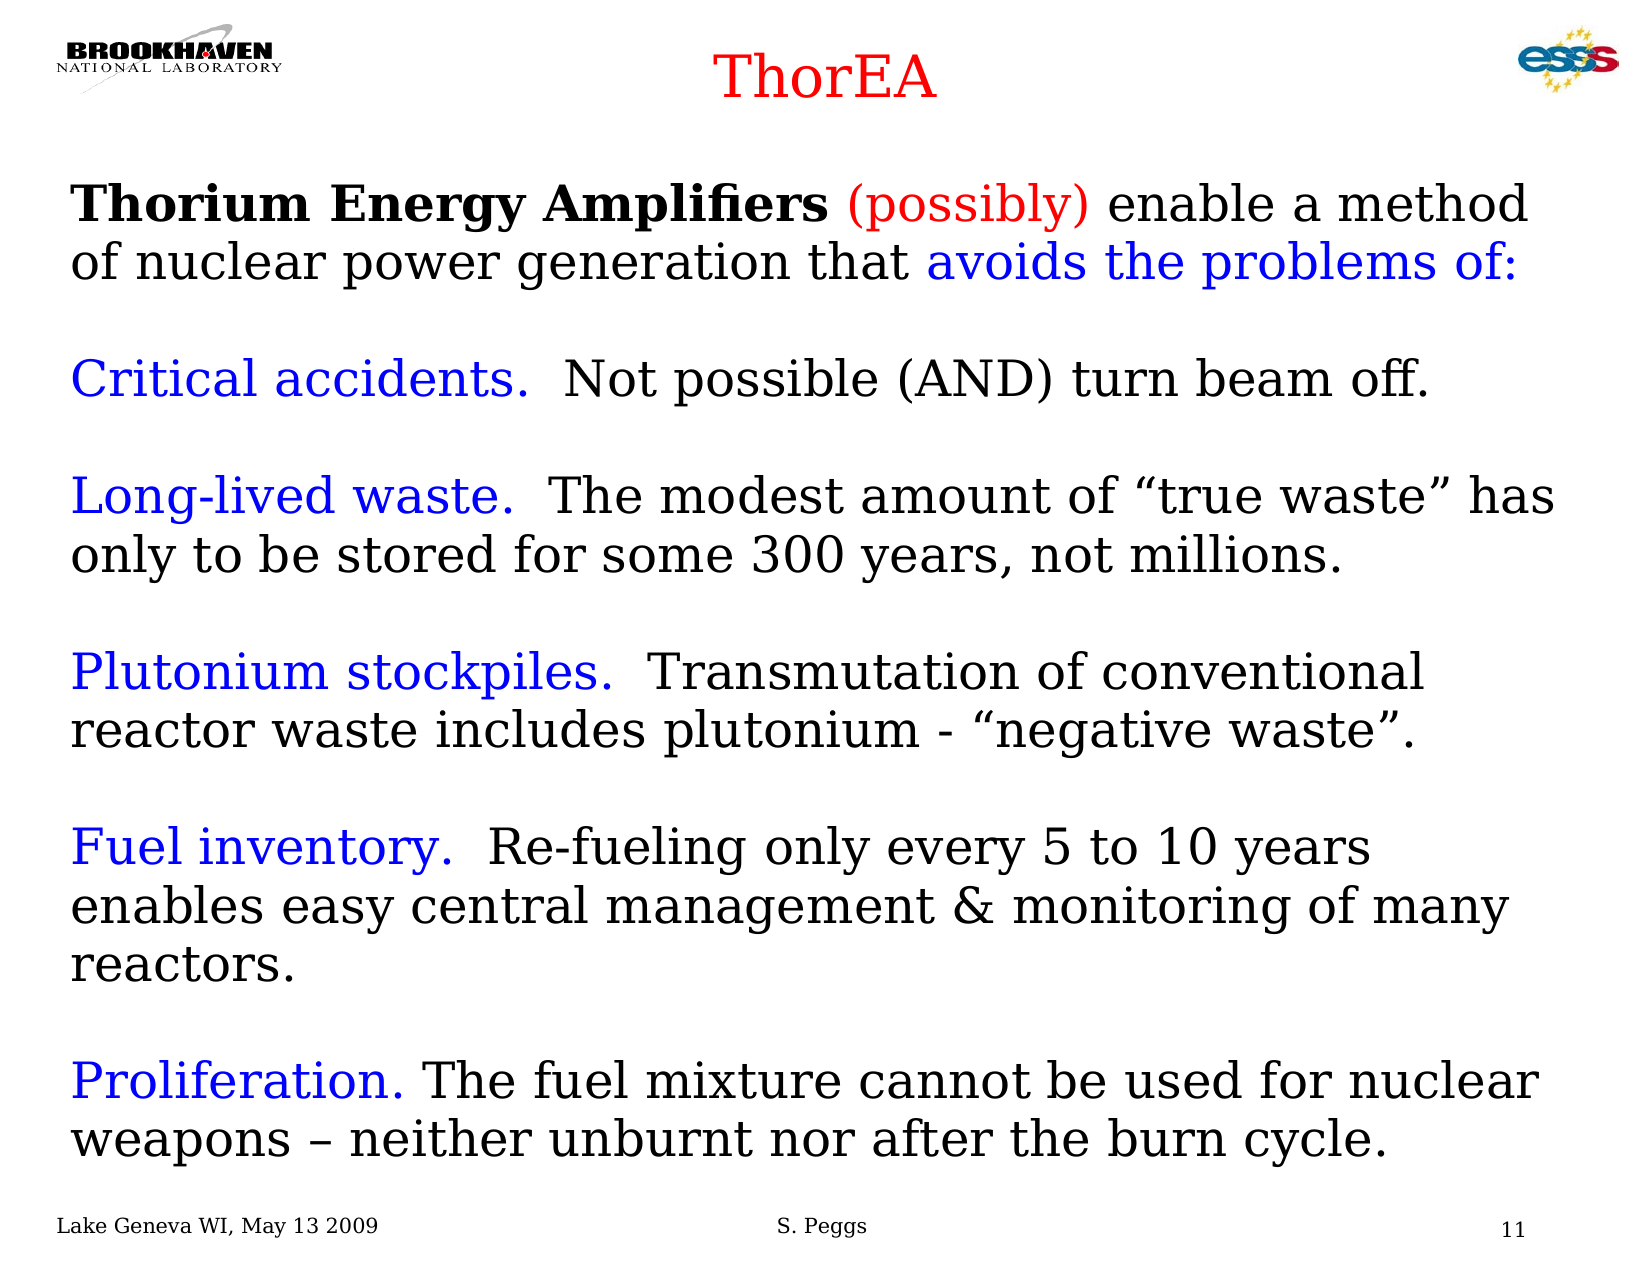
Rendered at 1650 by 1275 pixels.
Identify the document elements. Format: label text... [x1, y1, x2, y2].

picture [56, 24, 152, 94]
picture [1555, 52, 1566, 57]
picture [1518, 25, 1619, 93]
text_box ThorEA [152, 23, 1499, 112]
text_box Thorium Energy Amplifiers (possibly) enable a method of nuclear power generation that avoids the problems of: Critical accidents. Not possible (AND) turn beam off. Long-lived waste. The modest amount of “true waste” has only to be stored for some 300 years, not millions. Plutonium stockpiles. Transmutation of conventional reactor waste includes plutonium - “negative waste”. Fuel inventory. Re-fueling only every 5 to 10 years enables easy central management & monitoring of many reactors. Proliferation. The fuel mixture cannot be used for nuclear weapons – neither unburnt nor after the burn cycle. [70, 174, 1580, 1111]
